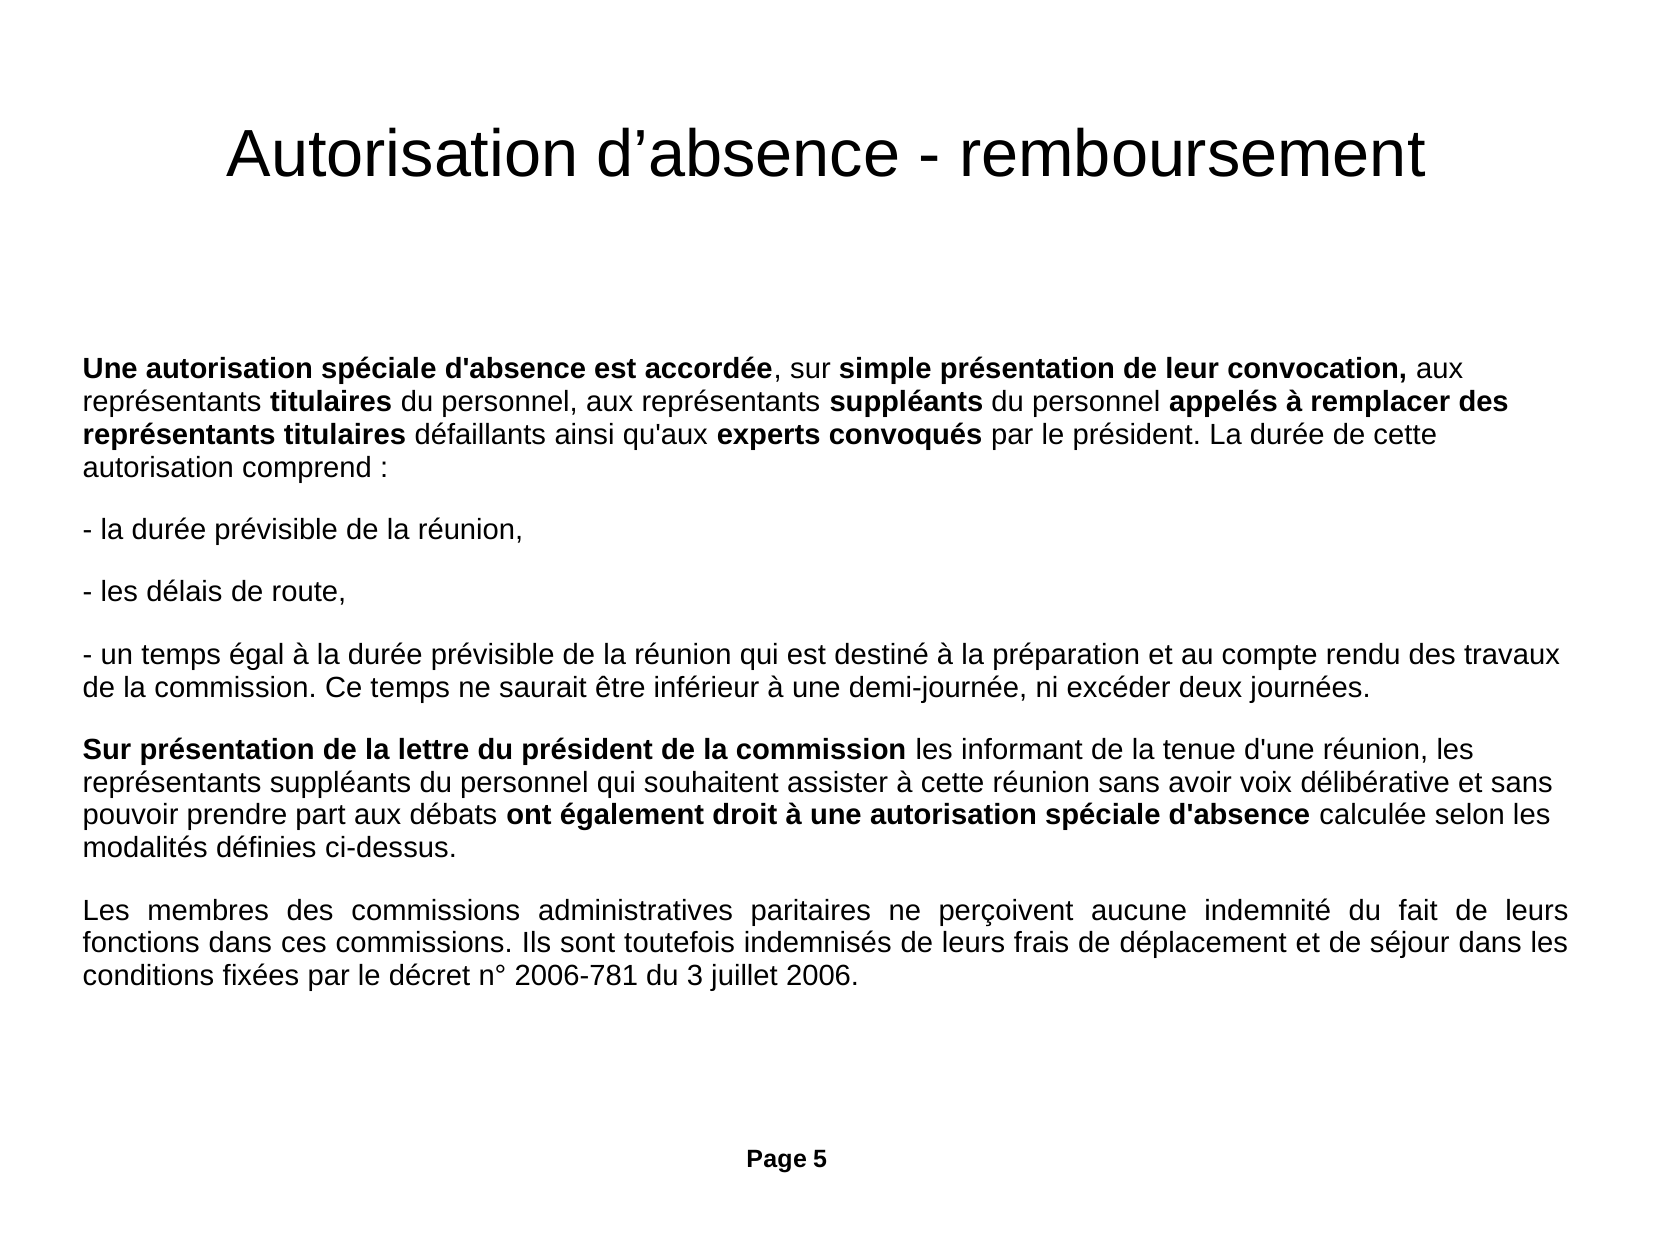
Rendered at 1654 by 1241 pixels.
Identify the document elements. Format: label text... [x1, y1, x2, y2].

chart [744, 1145, 878, 1178]
title Autorisation d’absence - remboursement [82, 49, 1571, 257]
list Une autorisation spéciale d'absence est accordée, sur simple présentation de leur convocation, aux représentants titulaires du personnel, aux représentants suppléants du personnel appelés à remplacer des représentants titulaires défaillants ainsi qu'aux experts convoqués par le président. La durée de cette autorisation comprend : - la durée prévisible de la réunion, - les délais de route, - un temps égal à la durée prévisible de la réunion qui est destiné à la préparation et au compte rendu des travaux de la commission. Ce temps ne saurait être inférieur à une demi-journée, ni excéder deux journées. Sur présentation de la lettre du président de la commission les informant de la tenue d'une réunion, les représentants suppléants du personnel qui souhaitent assister à cette réunion sans avoir voix délibérative et sans pouvoir prendre part aux débats ont également droit à une autorisation spéciale d'absence calculée selon les modalités définies ci-dessus. Les membres des commissions administratives paritaires ne perçoivent aucune indemnité du fait de leurs fonctions dans ces commissions. Ils sont toutefois indemnisés de leurs frais de déplacement et de séjour dans les conditions fixées par le décret n° 2006-781 du 3 juillet 2006. [82, 290, 1571, 1010]
